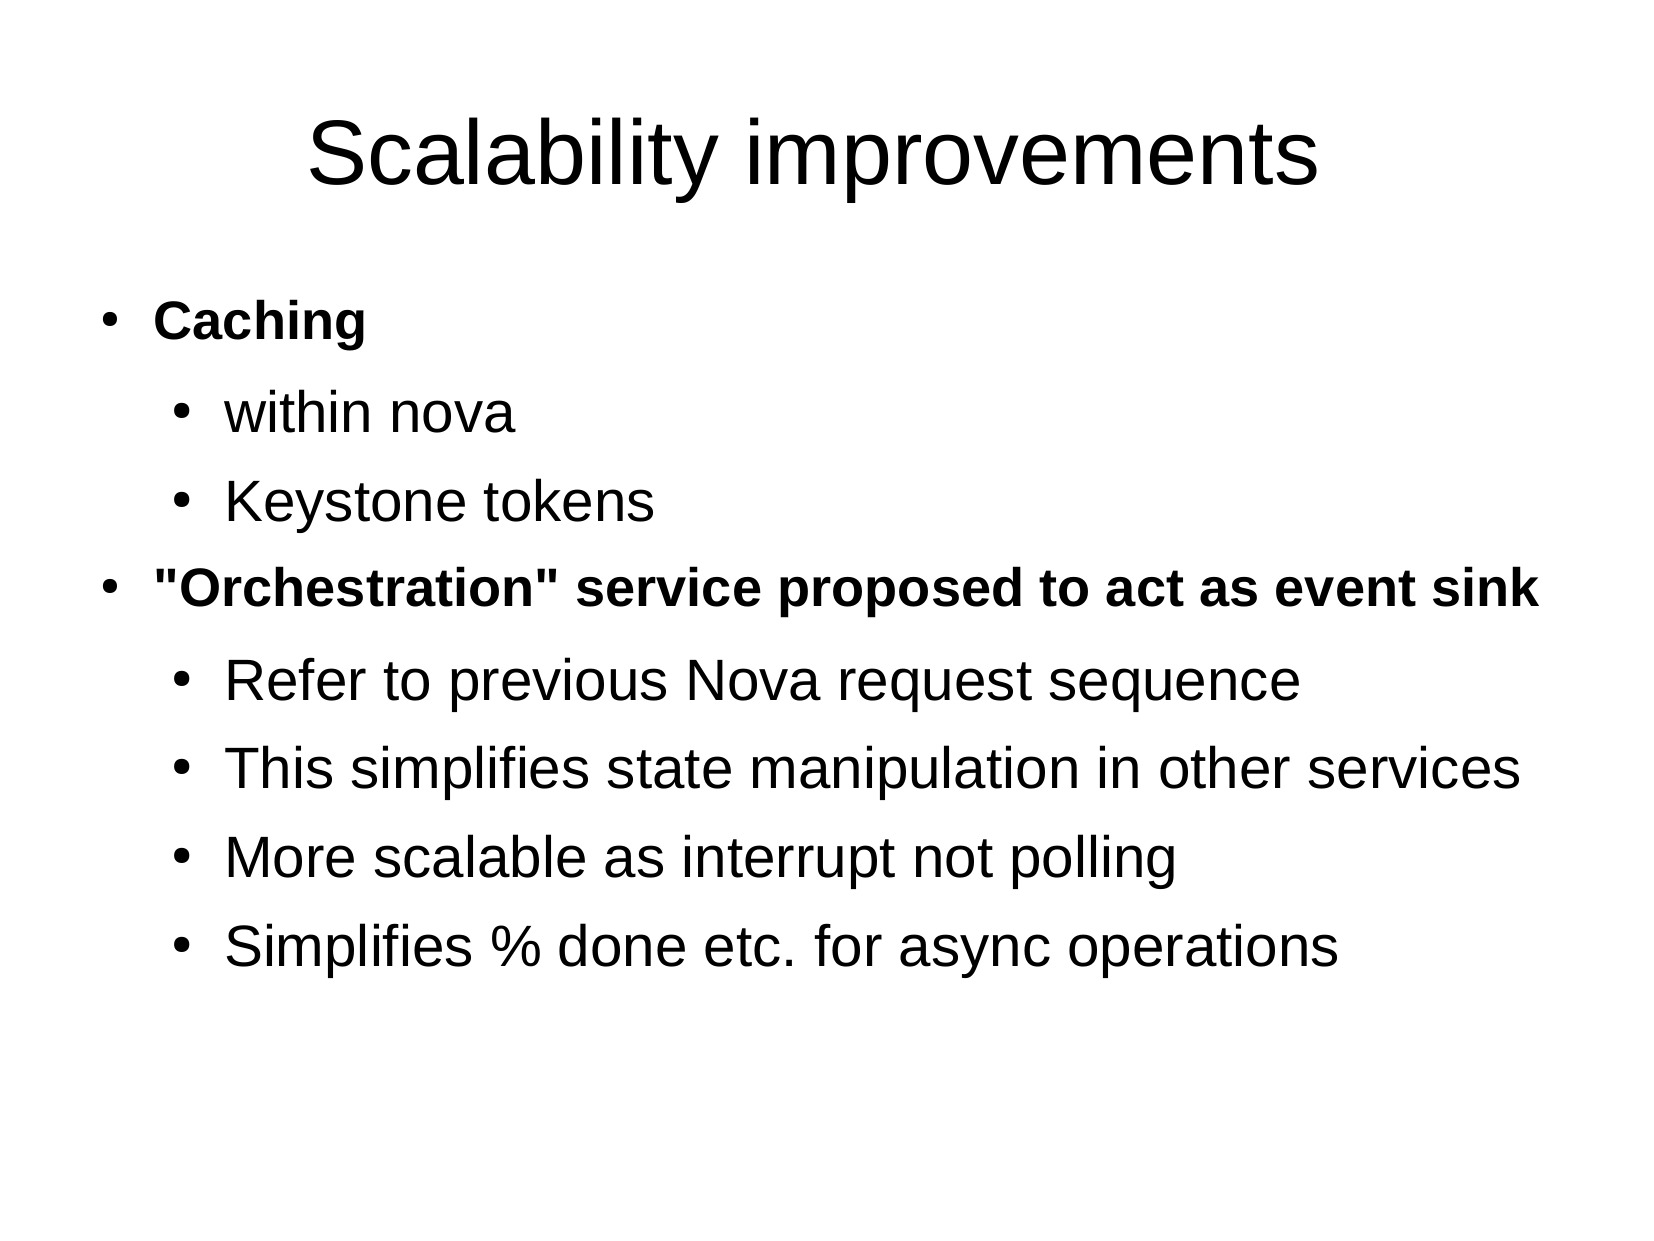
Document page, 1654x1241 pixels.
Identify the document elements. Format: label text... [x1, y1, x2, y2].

title Scalability improvements [82, 49, 1571, 257]
list Caching within nova Keystone tokens "Orchestration" service proposed to act as event sink Refer to previous Nova request sequence This simplifies state manipulation in other services More scalable as interrupt not polling Simplifies % done etc. for async operations [82, 290, 1571, 1109]
